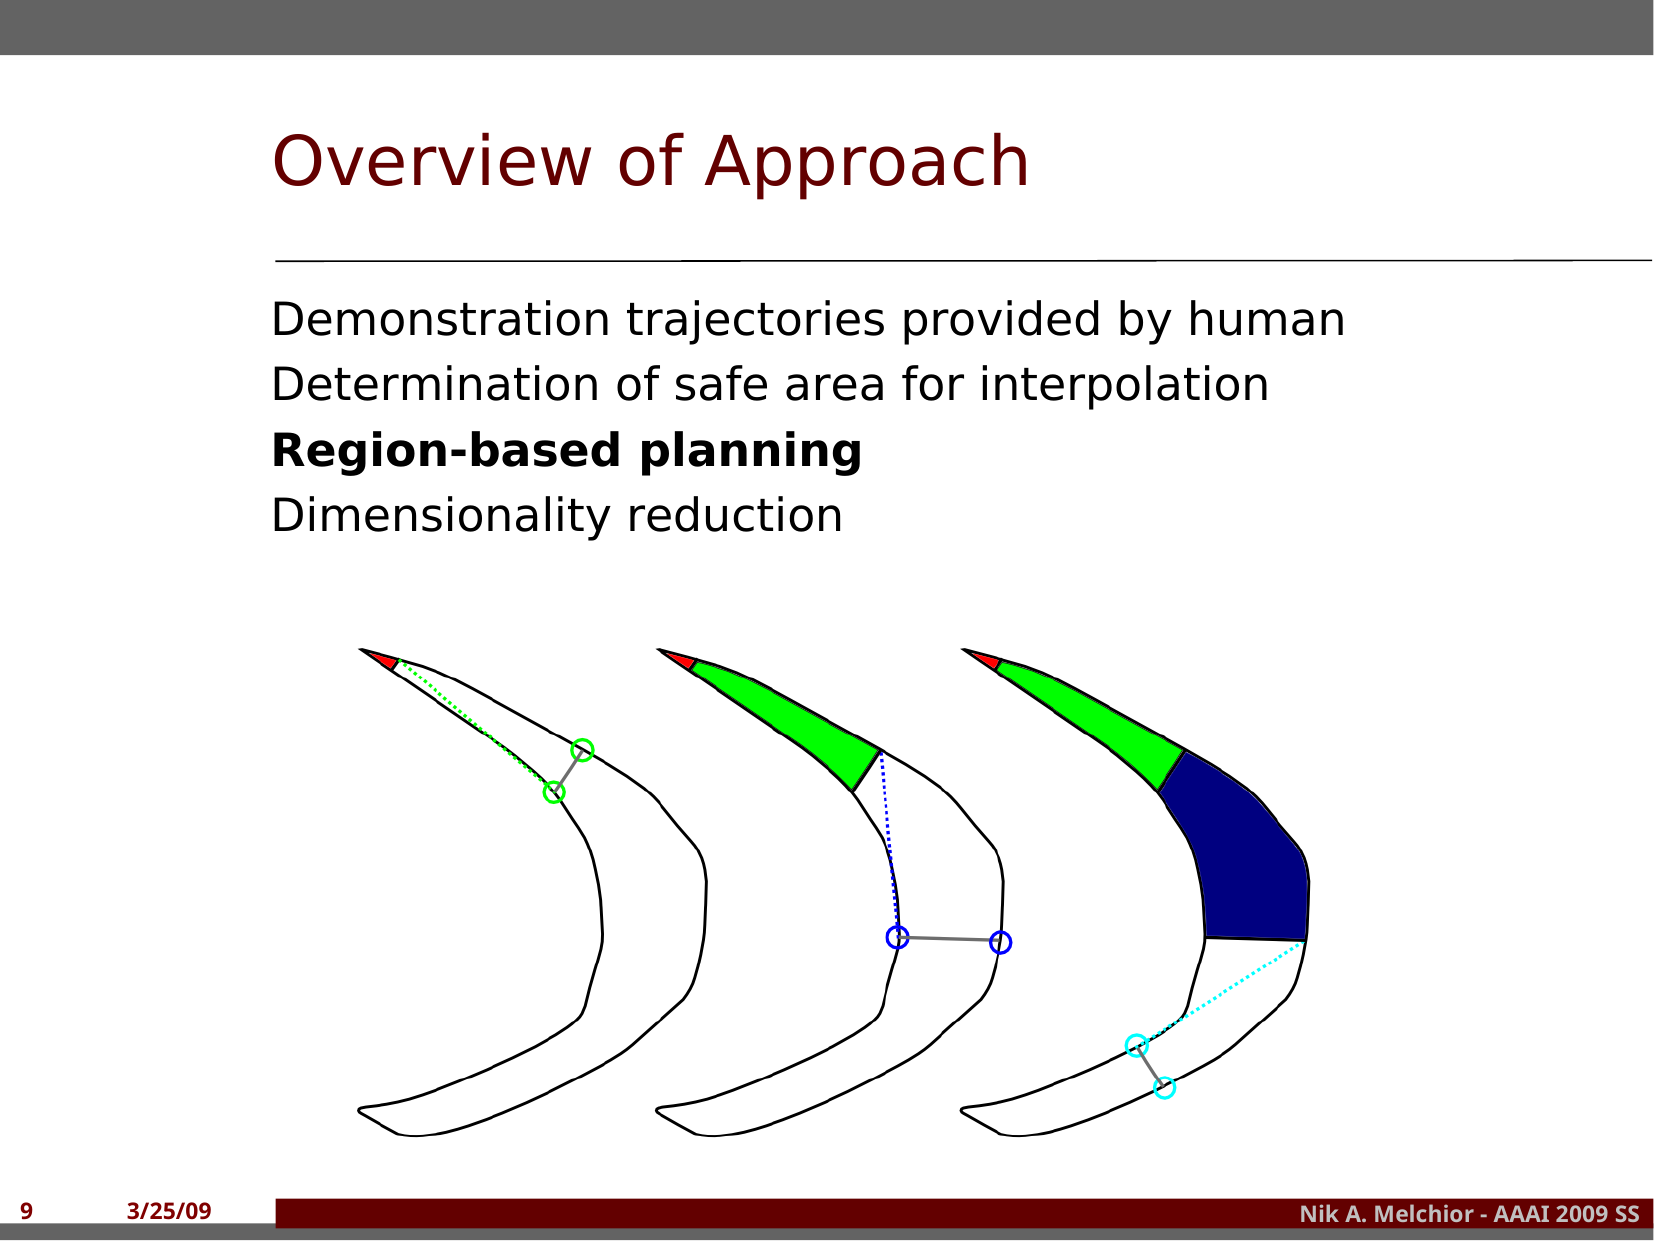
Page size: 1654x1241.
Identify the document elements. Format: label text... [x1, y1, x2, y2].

list Demonstration trajectories provided by human Determination of safe area for interpolation Region-based planning Dimensionality reduction [270, 294, 1607, 1080]
picture [324, 620, 1334, 1193]
title Overview of Approach [271, 75, 1553, 255]
